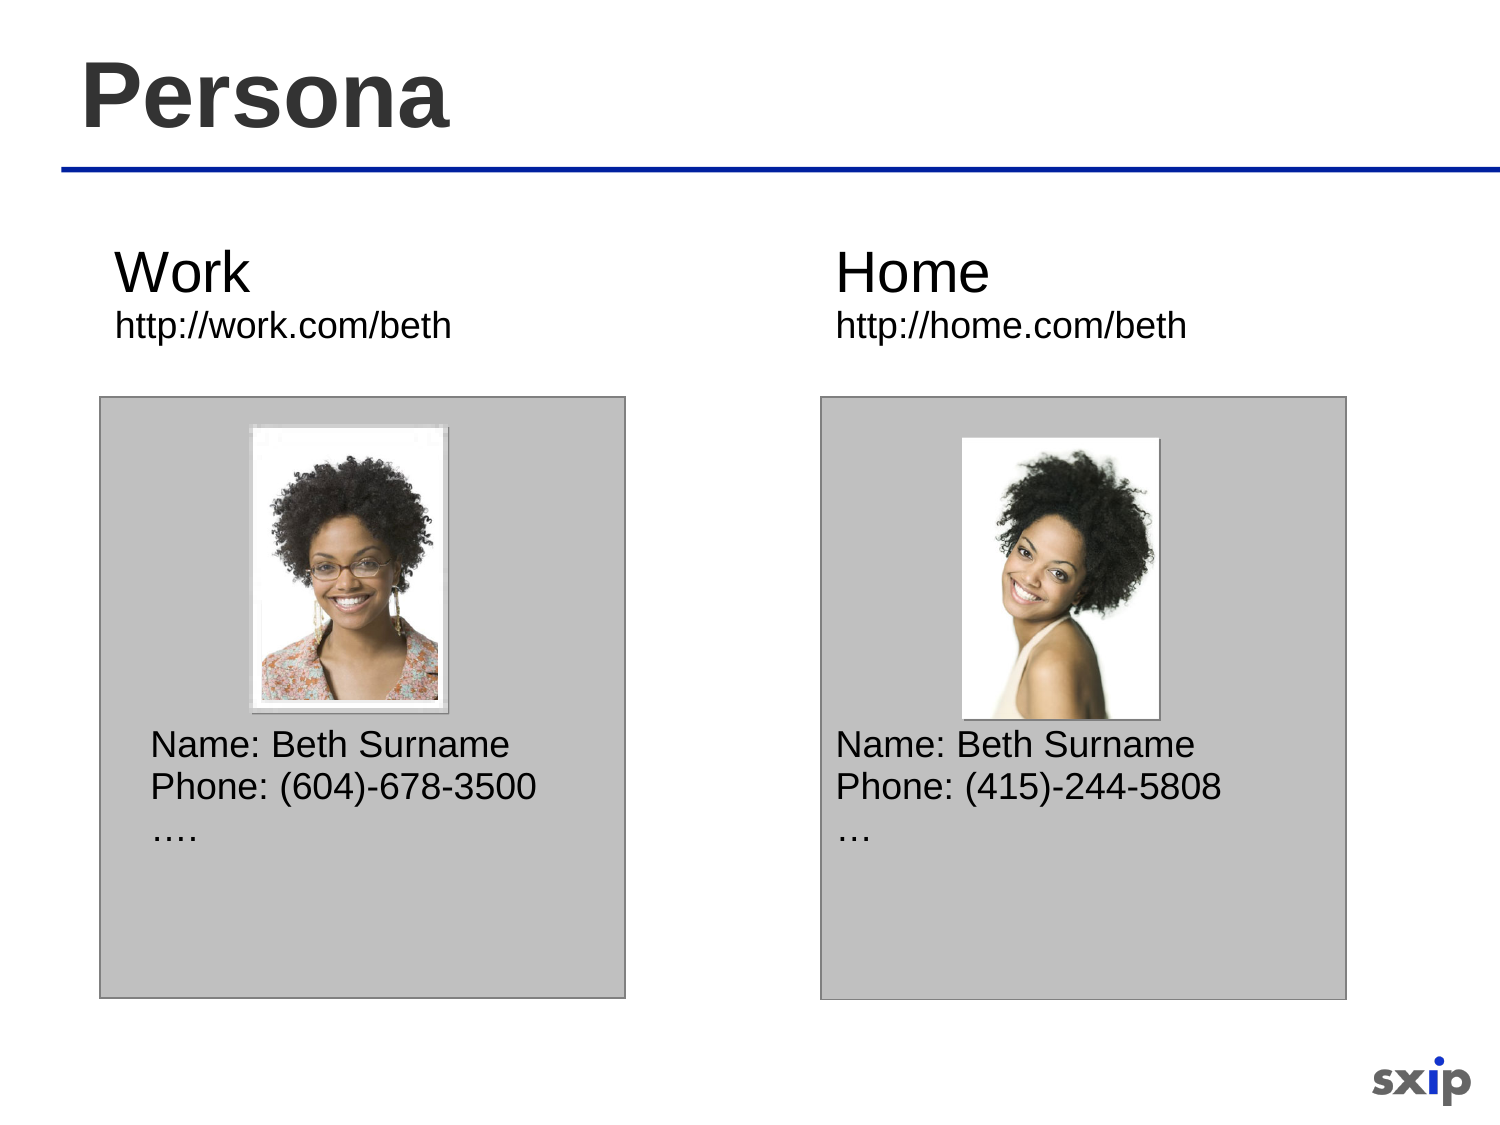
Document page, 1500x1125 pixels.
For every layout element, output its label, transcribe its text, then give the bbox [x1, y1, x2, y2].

text_box [99, 397, 625, 999]
picture [1372, 1056, 1471, 1106]
text_box [820, 397, 1346, 716]
text_box Name: Beth Surname Phone: (415)-244-5808 … [820, 716, 1346, 858]
picture [249, 424, 448, 713]
text_box Home http://home.com/beth [820, 231, 1341, 397]
text_box Name: Beth Surname Phone: (604)-678-3500 …. [135, 716, 611, 858]
text_box [820, 858, 1346, 1000]
text_box Work http://work.com/beth [100, 231, 621, 355]
title Persona [61, 21, 1495, 169]
picture [962, 437, 1159, 719]
